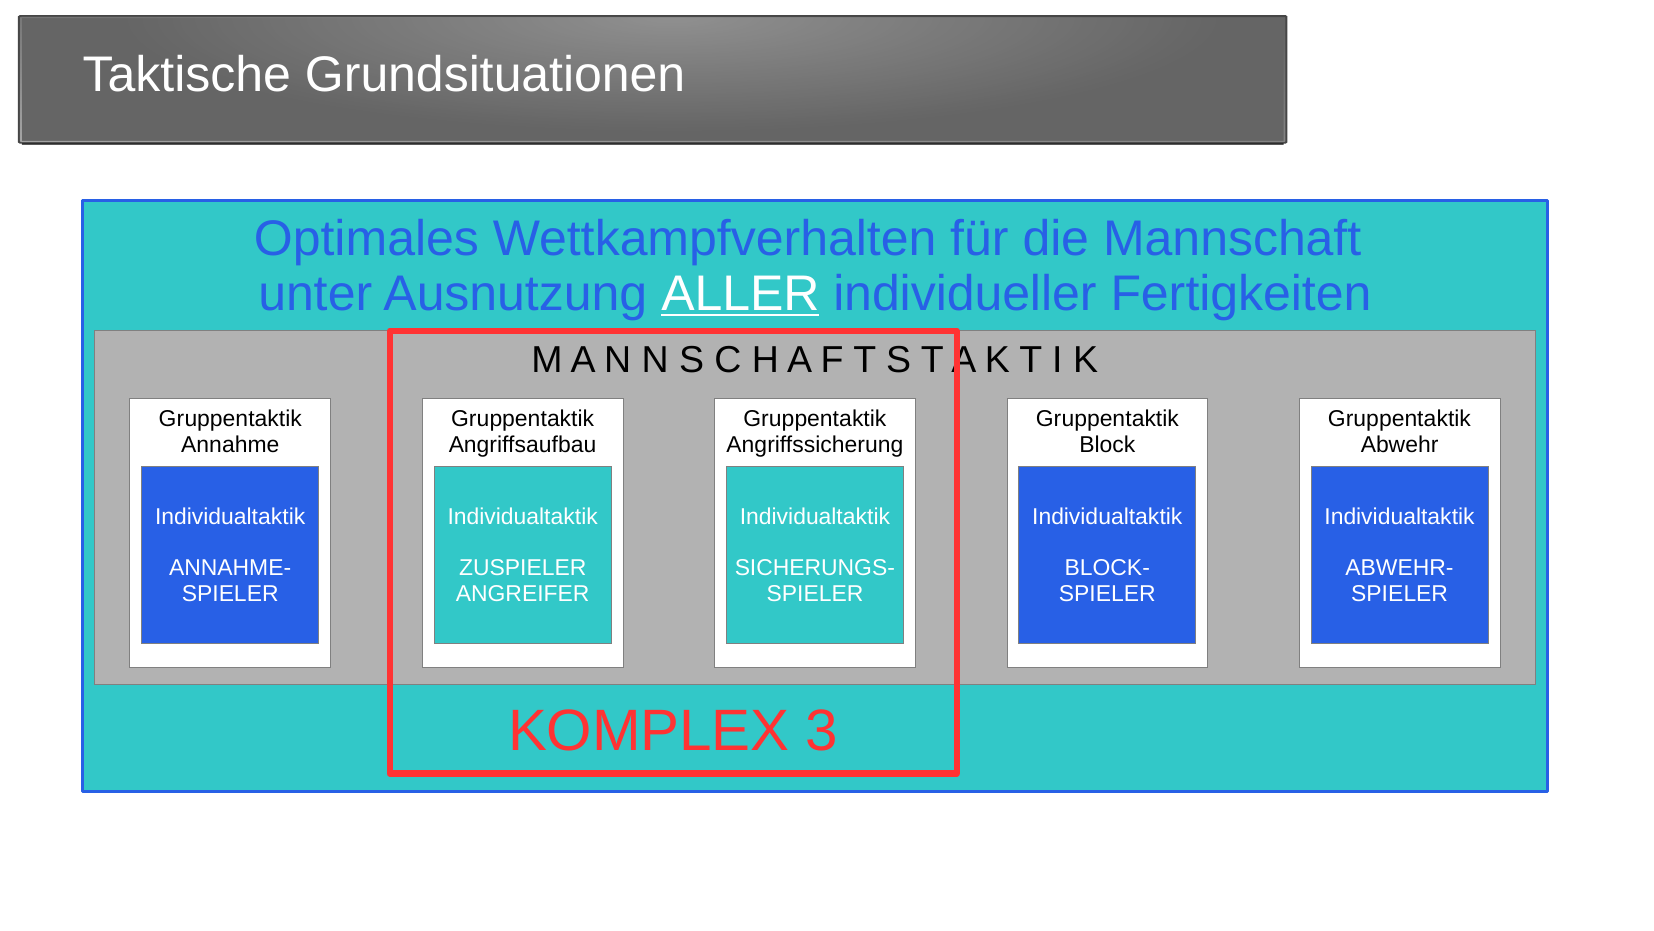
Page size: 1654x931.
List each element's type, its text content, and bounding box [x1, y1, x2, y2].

text_box Individualtaktik BLOCK- SPIELER [1018, 466, 1196, 644]
text_box Optimales Wettkampfverhalten für die Mannschaft unter Ausnutzung ALLER individueller Fertigkeiten [82, 200, 1548, 792]
text_box Gruppentaktik Abwehr [1299, 398, 1501, 668]
text_box KOMPLEX 3 [389, 330, 957, 774]
text_box Individualtaktik ABWEHR- SPIELER [1311, 466, 1489, 644]
text_box M A N N S C H A F T S T A K T I K [957, 330, 1536, 685]
text_box Individualtaktik ANNAHME- SPIELER [141, 466, 319, 644]
text_box Gruppentaktik Block [1007, 398, 1208, 668]
title Taktische Grundsituationen [82, 29, 1235, 119]
text_box M A N N S C H A F T S T A K T I K [94, 330, 389, 685]
text_box Gruppentaktik Annahme [129, 398, 331, 668]
